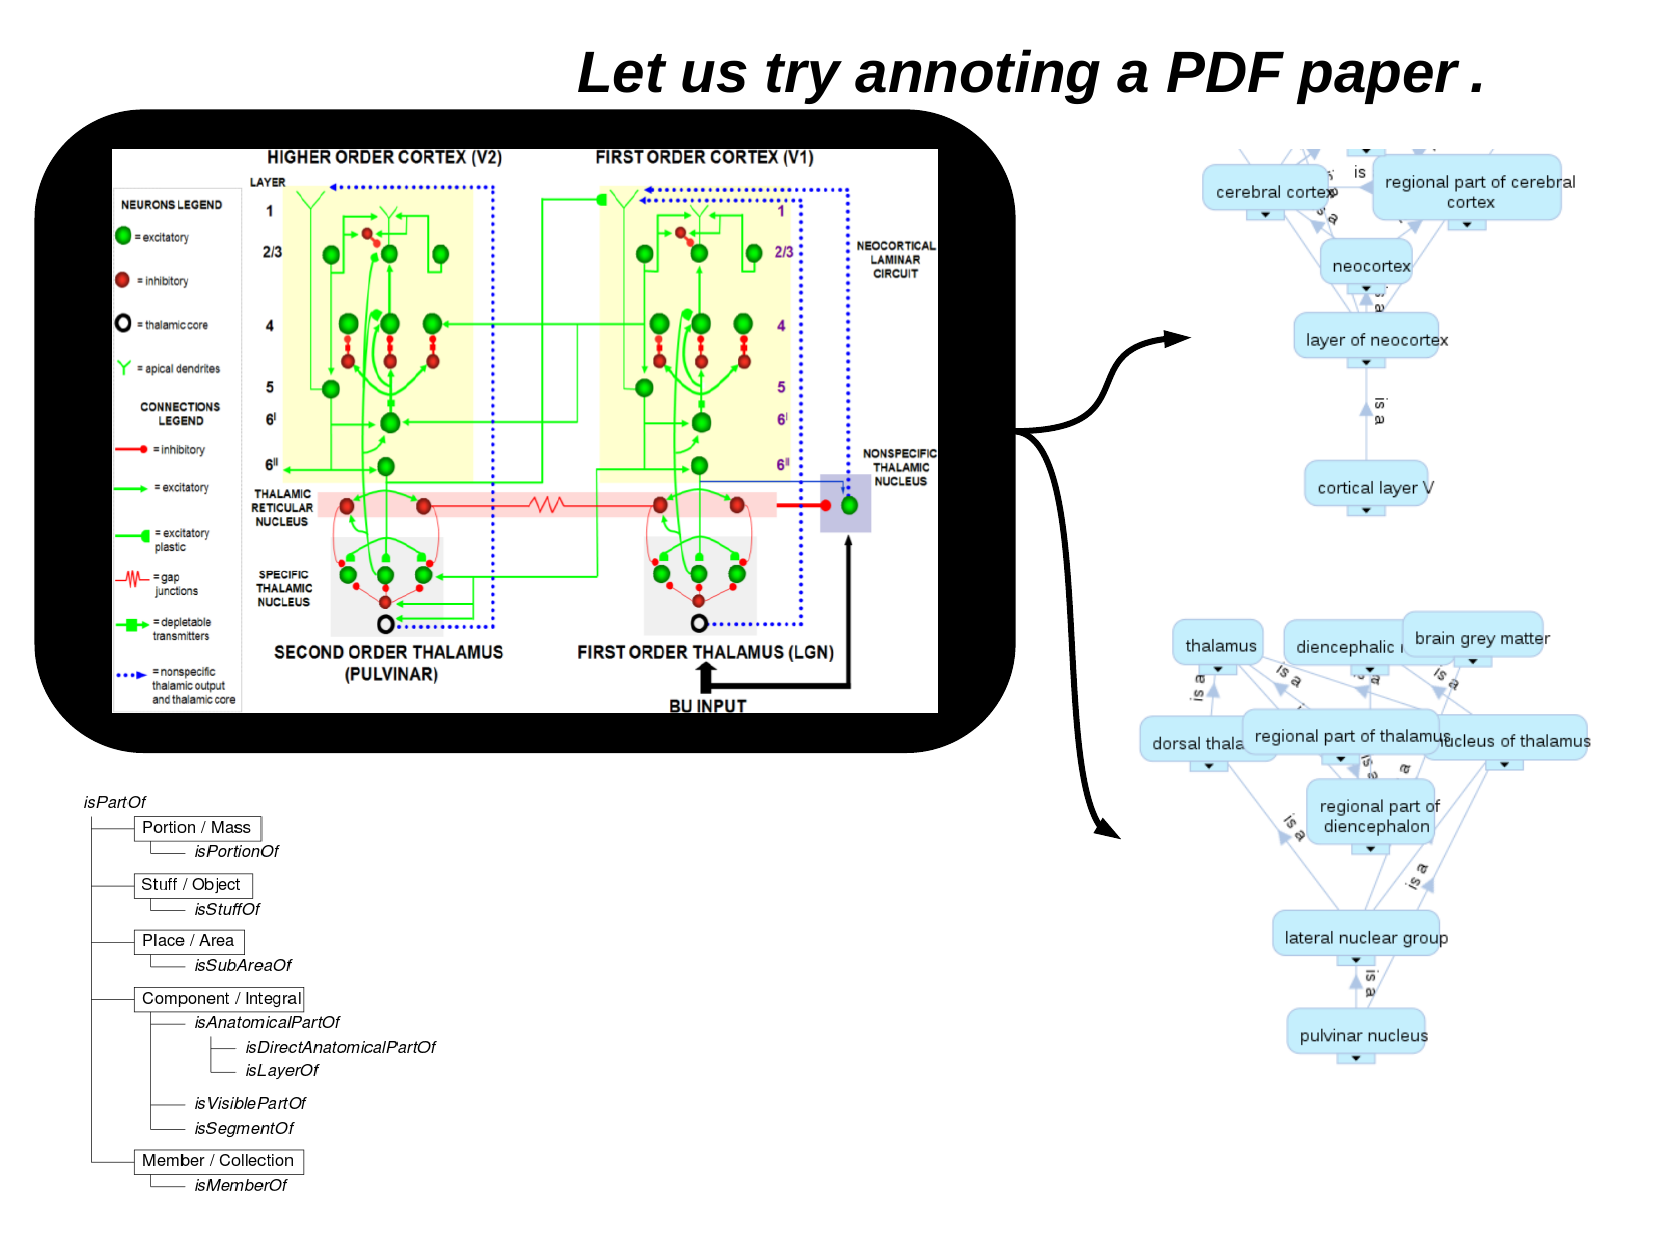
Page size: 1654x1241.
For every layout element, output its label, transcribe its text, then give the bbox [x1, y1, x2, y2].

picture [1121, 599, 1613, 1079]
picture [112, 149, 938, 713]
picture [1191, 149, 1576, 526]
text_box Let us try annoting a PDF paper . [562, 32, 1613, 113]
picture [75, 787, 451, 1201]
text_box [37, 112, 1013, 751]
